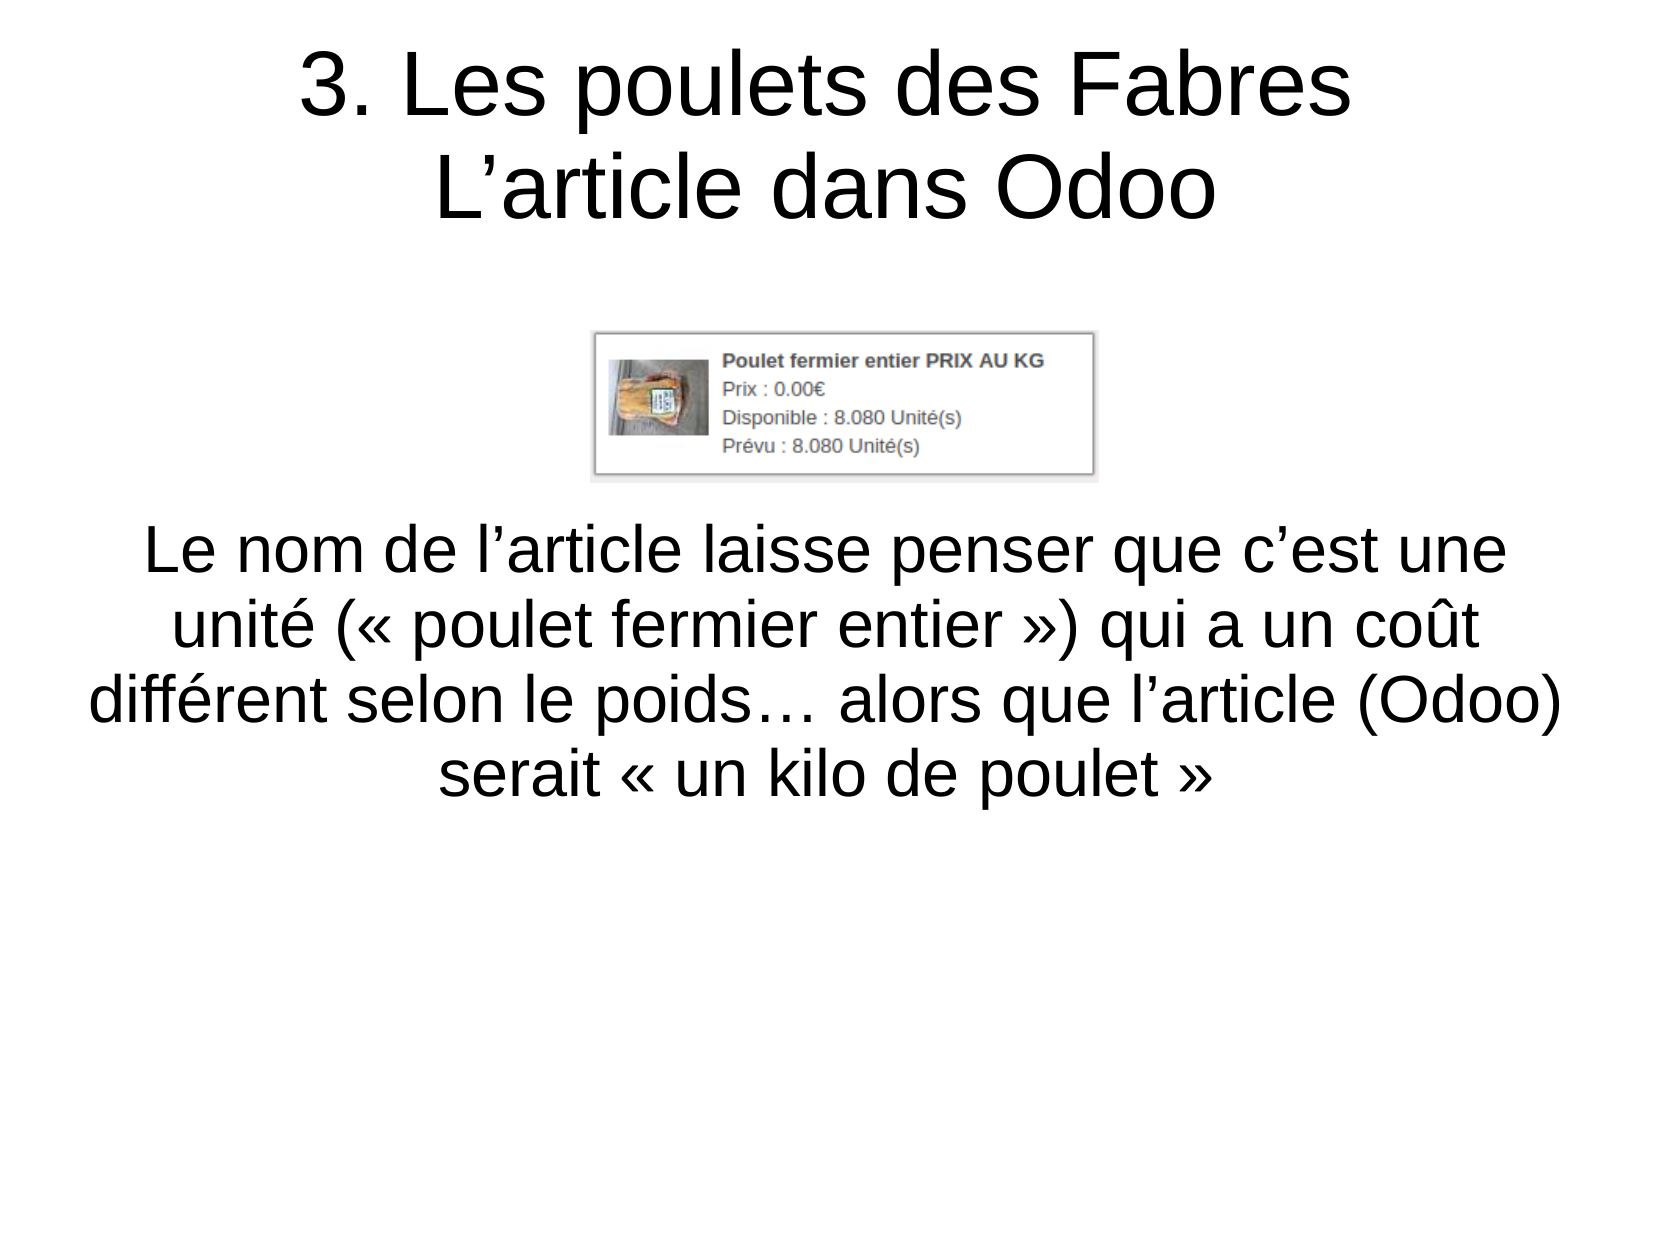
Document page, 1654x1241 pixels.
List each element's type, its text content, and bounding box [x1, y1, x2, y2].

title 3. Les poulets des Fabres L’article dans Odoo [82, 31, 1571, 239]
text_box Le nom de l’article laisse penser que c’est une unité (« poulet fermier entier ») qui a un coût différent selon le poids… alors que l’article (Odoo) serait « un kilo de poulet » [82, 511, 1571, 812]
picture [590, 330, 1099, 483]
